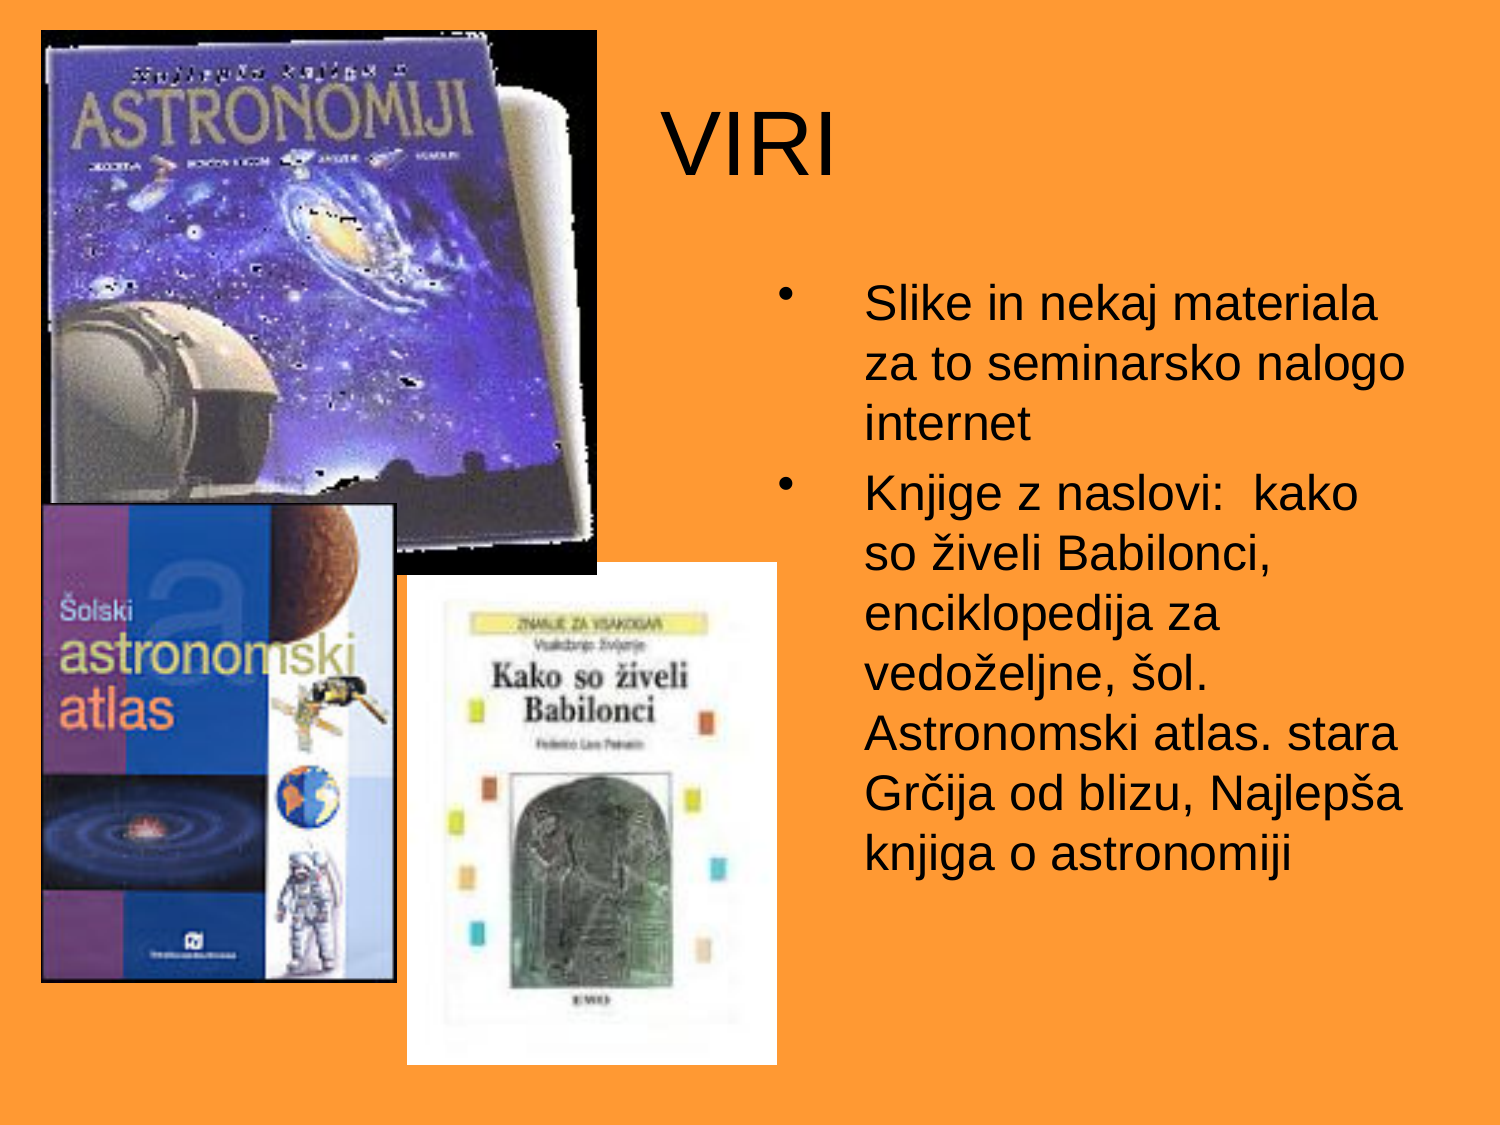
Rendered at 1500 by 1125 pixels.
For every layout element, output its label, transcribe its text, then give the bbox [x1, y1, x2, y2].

list Slike in nekaj materiala za to seminarsko nalogo internet Knjige z naslovi: kako so živeli Babilonci, enciklopedija za vedoželjne, šol. Astronomski atlas. stara Grčija od blizu, Najlepša knjiga o astronomiji [762, 262, 1425, 1005]
title VIRI [597, 45, 1425, 233]
picture [41, 30, 777, 1065]
